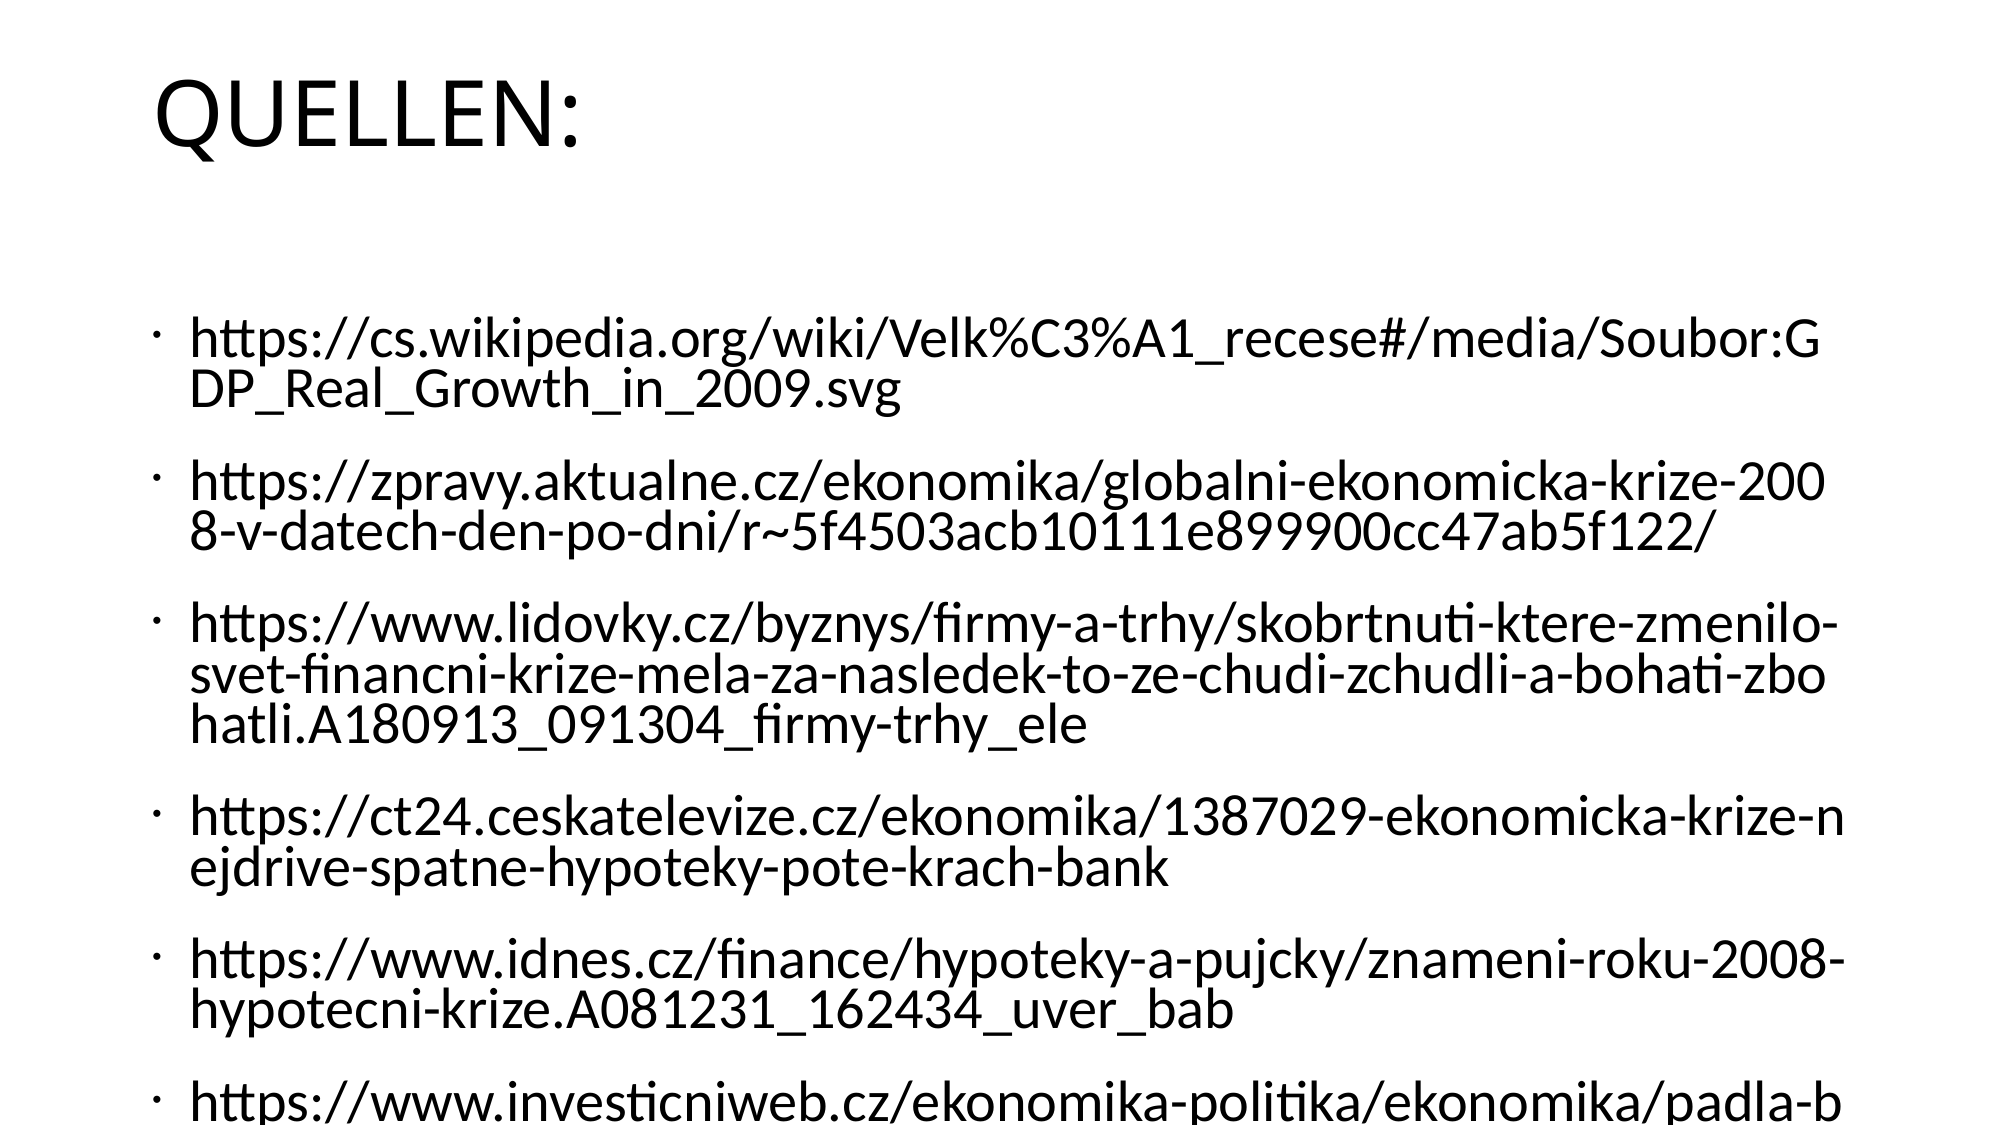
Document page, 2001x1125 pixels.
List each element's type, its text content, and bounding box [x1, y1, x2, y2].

title QUELLEN: [137, 59, 1863, 278]
list https://cs.wikipedia.org/wiki/Velk%C3%A1_recese#/media/Soubor:GDP_Real_Growth_in_2009.svg https://zpravy.aktualne.cz/ekonomika/globalni-ekonomicka-krize-2008-v-datech-den-po-dni/r~5f4503acb10111e899900cc47ab5f122/ https://www.lidovky.cz/byznys/firmy-a-trhy/skobrtnuti-ktere-zmenilo-svet-financni-krize-mela-za-nasledek-to-ze-chudi-zchudli-a-bohati-zbohatli.A180913_091304_firmy-trhy_ele https://ct24.ceskatelevize.cz/ekonomika/1387029-ekonomicka-krize-nejdrive-spatne-hypoteky-pote-krach-bank https://www.idnes.cz/finance/hypoteky-a-pujcky/znameni-roku-2008-hypotecni-krize.A081231_162434_uver_bab https://www.investicniweb.cz/ekonomika-politika/ekonomika/padla-banka-zmenila-se-historie [137, 299, 1863, 1014]
